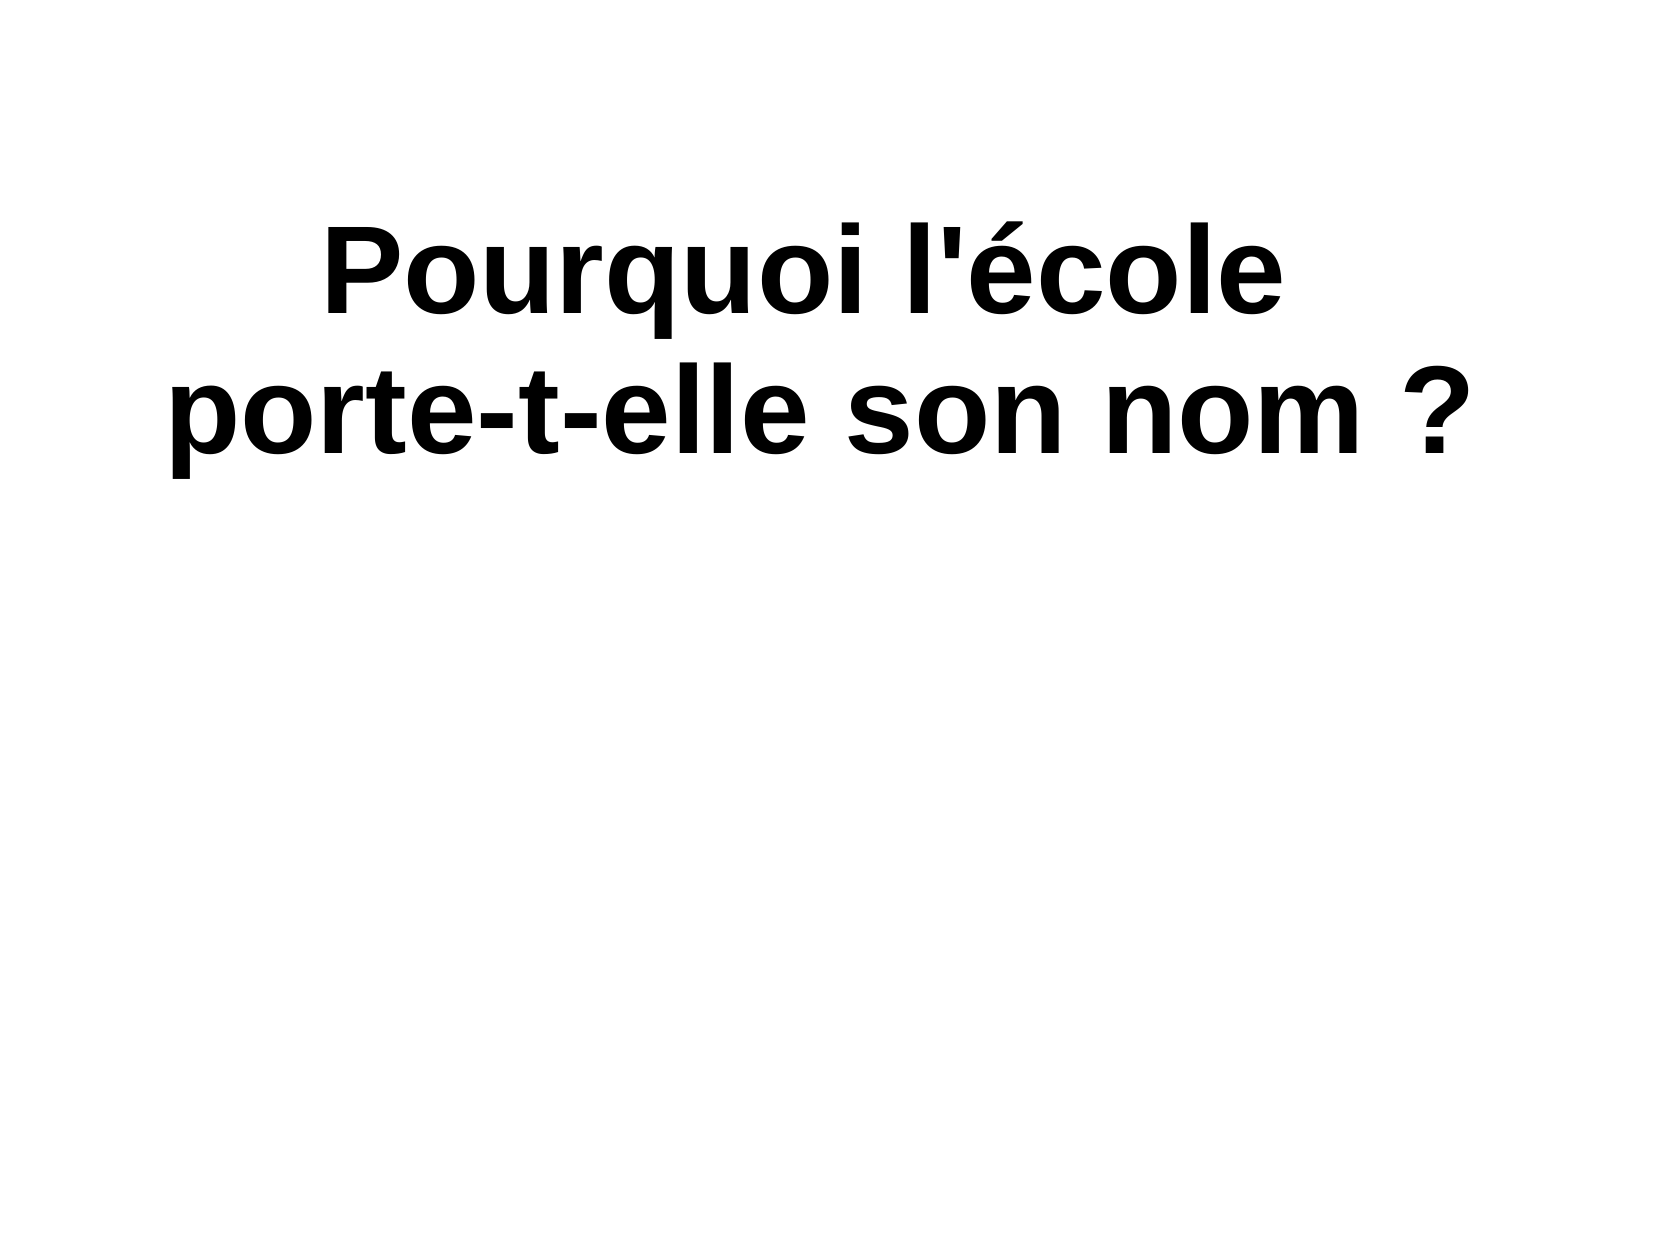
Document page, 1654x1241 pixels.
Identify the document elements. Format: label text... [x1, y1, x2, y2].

title Pourquoi l'école porte-t-elle son nom ? [76, 199, 1565, 480]
